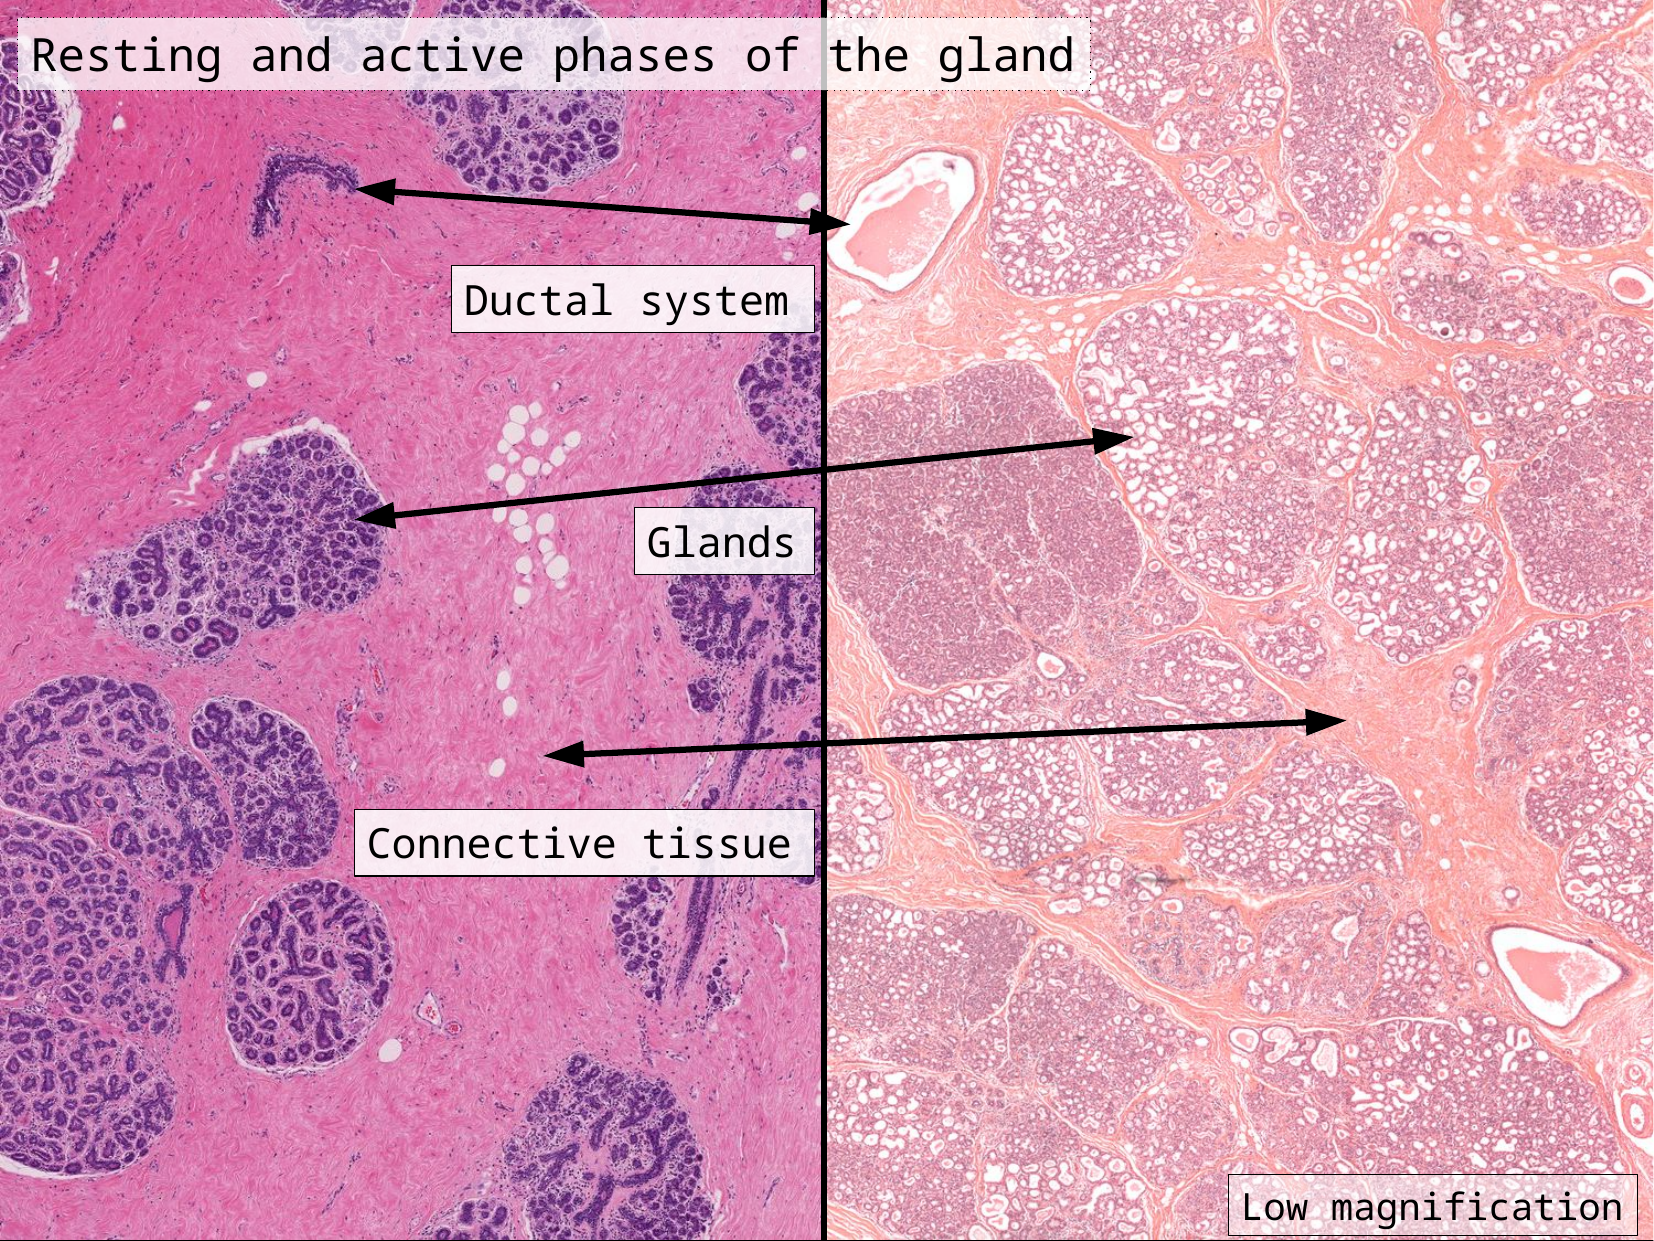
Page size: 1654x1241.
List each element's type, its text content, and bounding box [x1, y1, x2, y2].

text_box Resting and active phases of the gland [17, 17, 1091, 74]
picture [0, 0, 821, 1241]
picture [826, 0, 1654, 1241]
text_box Connective tissue [354, 809, 815, 863]
text_box Glands [634, 507, 815, 560]
text_box Low magnification [1228, 1174, 1638, 1223]
text_box Ductal system [451, 265, 815, 318]
